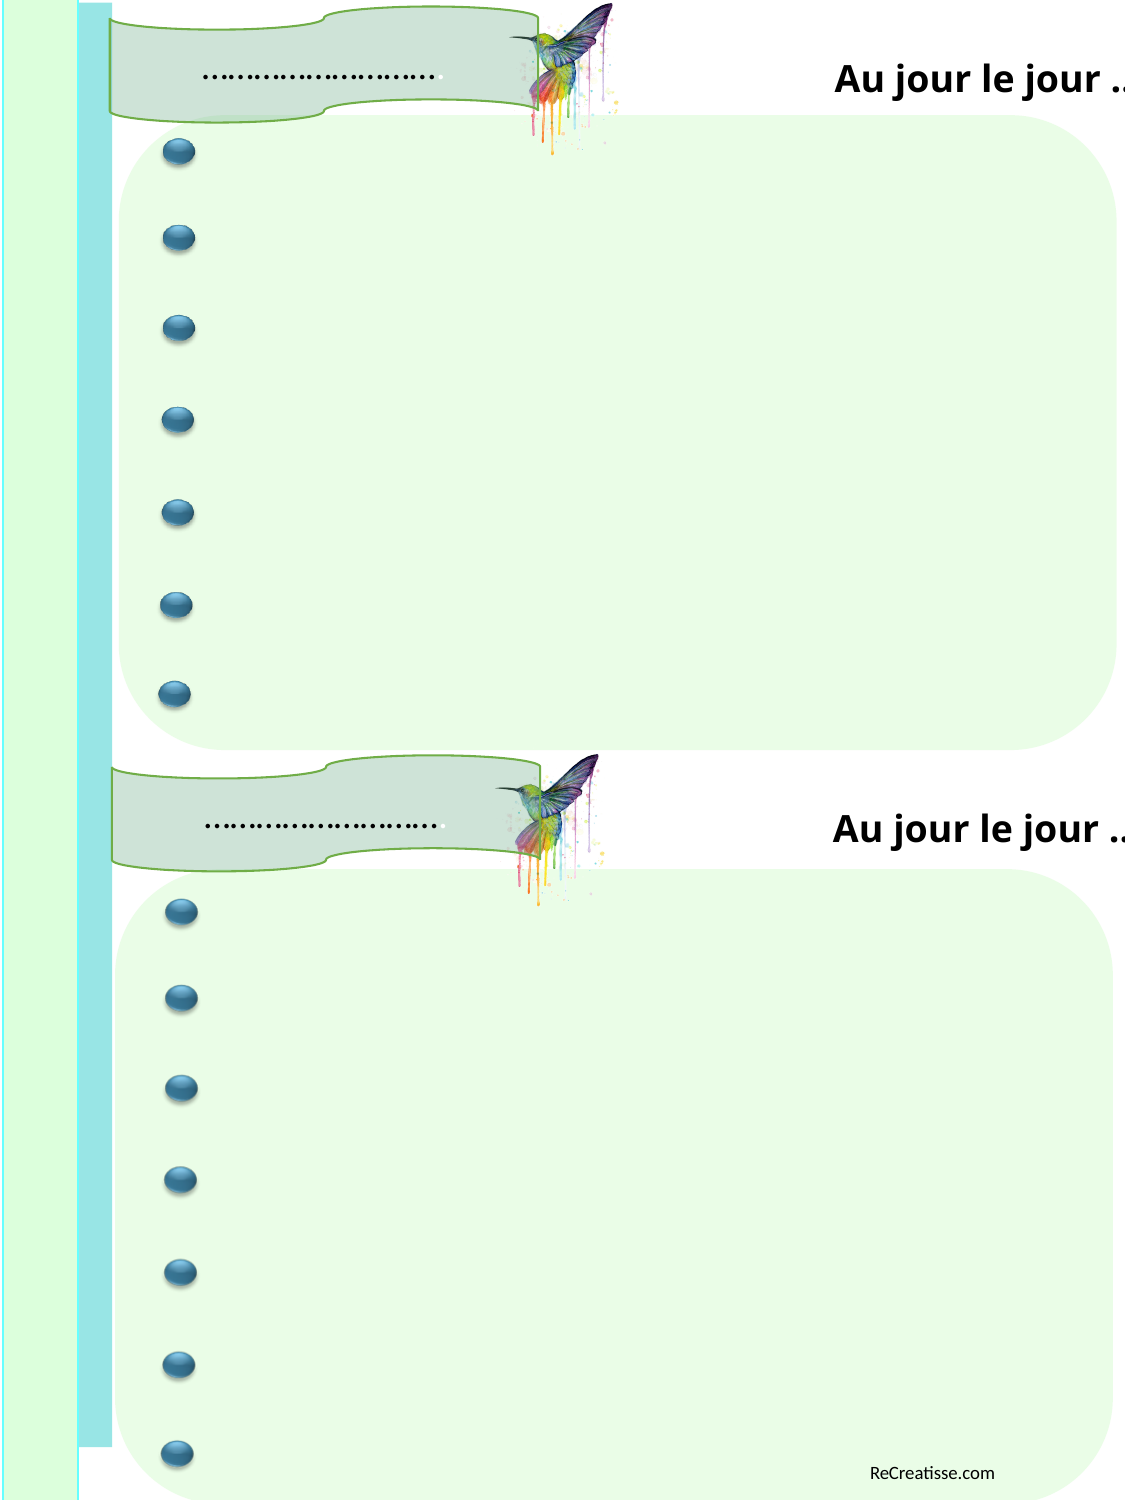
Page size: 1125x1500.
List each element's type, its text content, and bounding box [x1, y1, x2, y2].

picture [153, 895, 204, 1478]
text_box [115, 869, 1113, 1500]
text_box [3, 0, 112, 1500]
text_box Au jour le jour … [820, 47, 1125, 107]
text_box [118, 115, 1117, 751]
picture [482, 740, 612, 917]
text_box Au jour le jour … [818, 797, 1125, 857]
text_box ………………………. [111, 755, 541, 872]
text_box ………………………. [109, 6, 539, 123]
picture [496, 0, 626, 166]
picture [151, 134, 202, 717]
text_box ReCreatisse.com [855, 1454, 1010, 1491]
